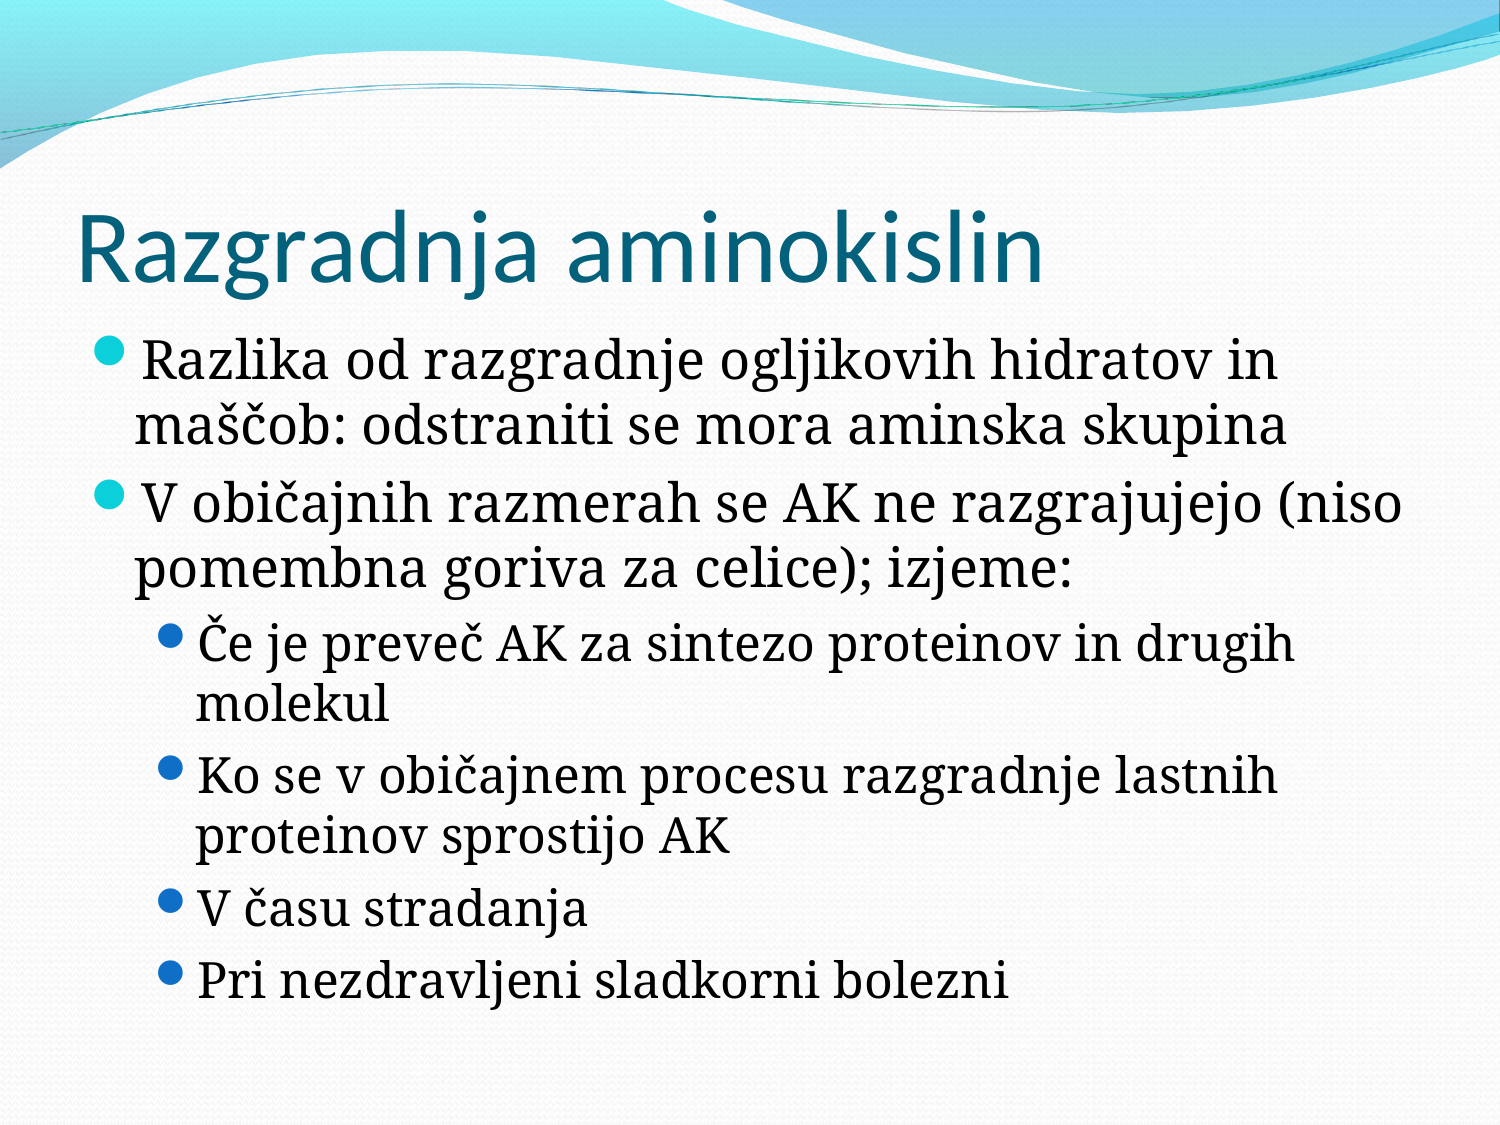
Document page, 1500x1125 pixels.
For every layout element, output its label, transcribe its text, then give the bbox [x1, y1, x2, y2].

title Razgradnja aminokislin [75, 115, 1426, 304]
picture [0, 0, 1500, 1125]
list Razlika od razgradnje ogljikovih hidratov in maščob: odstraniti se mora aminska skupina V običajnih razmerah se AK ne razgrajujejo (niso pomembna goriva za celice); izjeme: Če je preveč AK za sintezo proteinov in drugih molekul Ko se v običajnem procesu razgradnje lastnih proteinov sprostijo AK V času stradanja Pri nezdravljeni sladkorni bolezni [75, 317, 1426, 1038]
